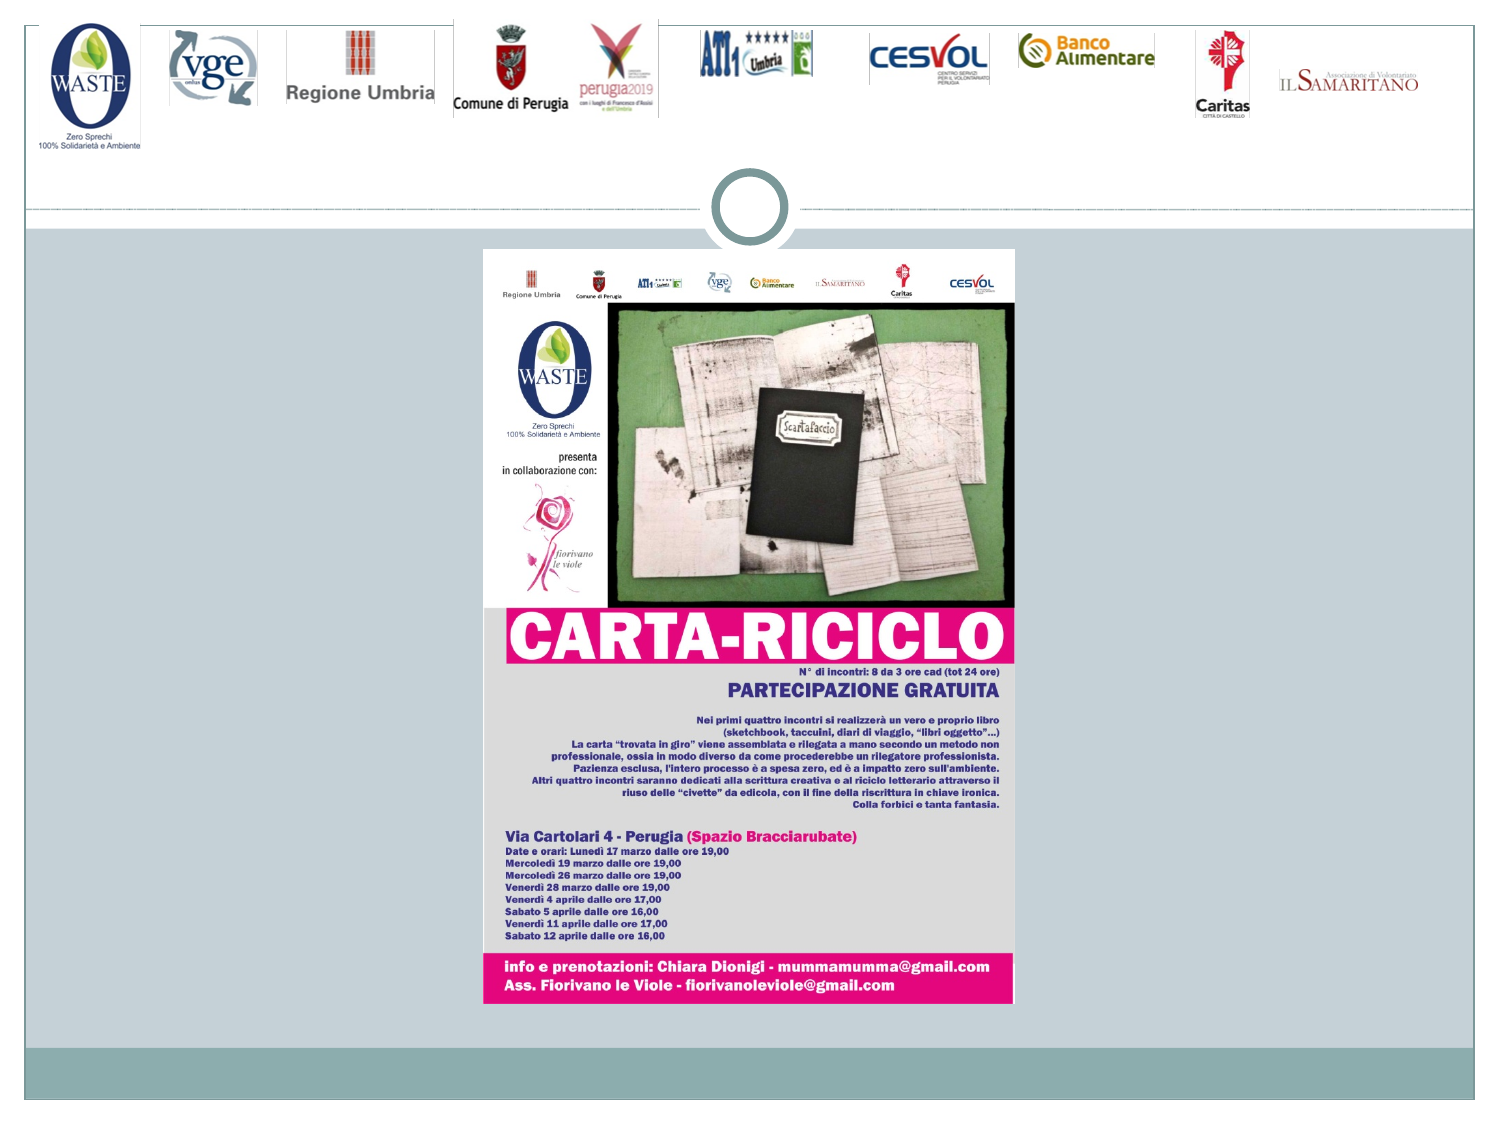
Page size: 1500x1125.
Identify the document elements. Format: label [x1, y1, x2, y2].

title [49, 0, 1449, 162]
picture [483, 249, 1015, 1004]
picture [29, 19, 1430, 168]
